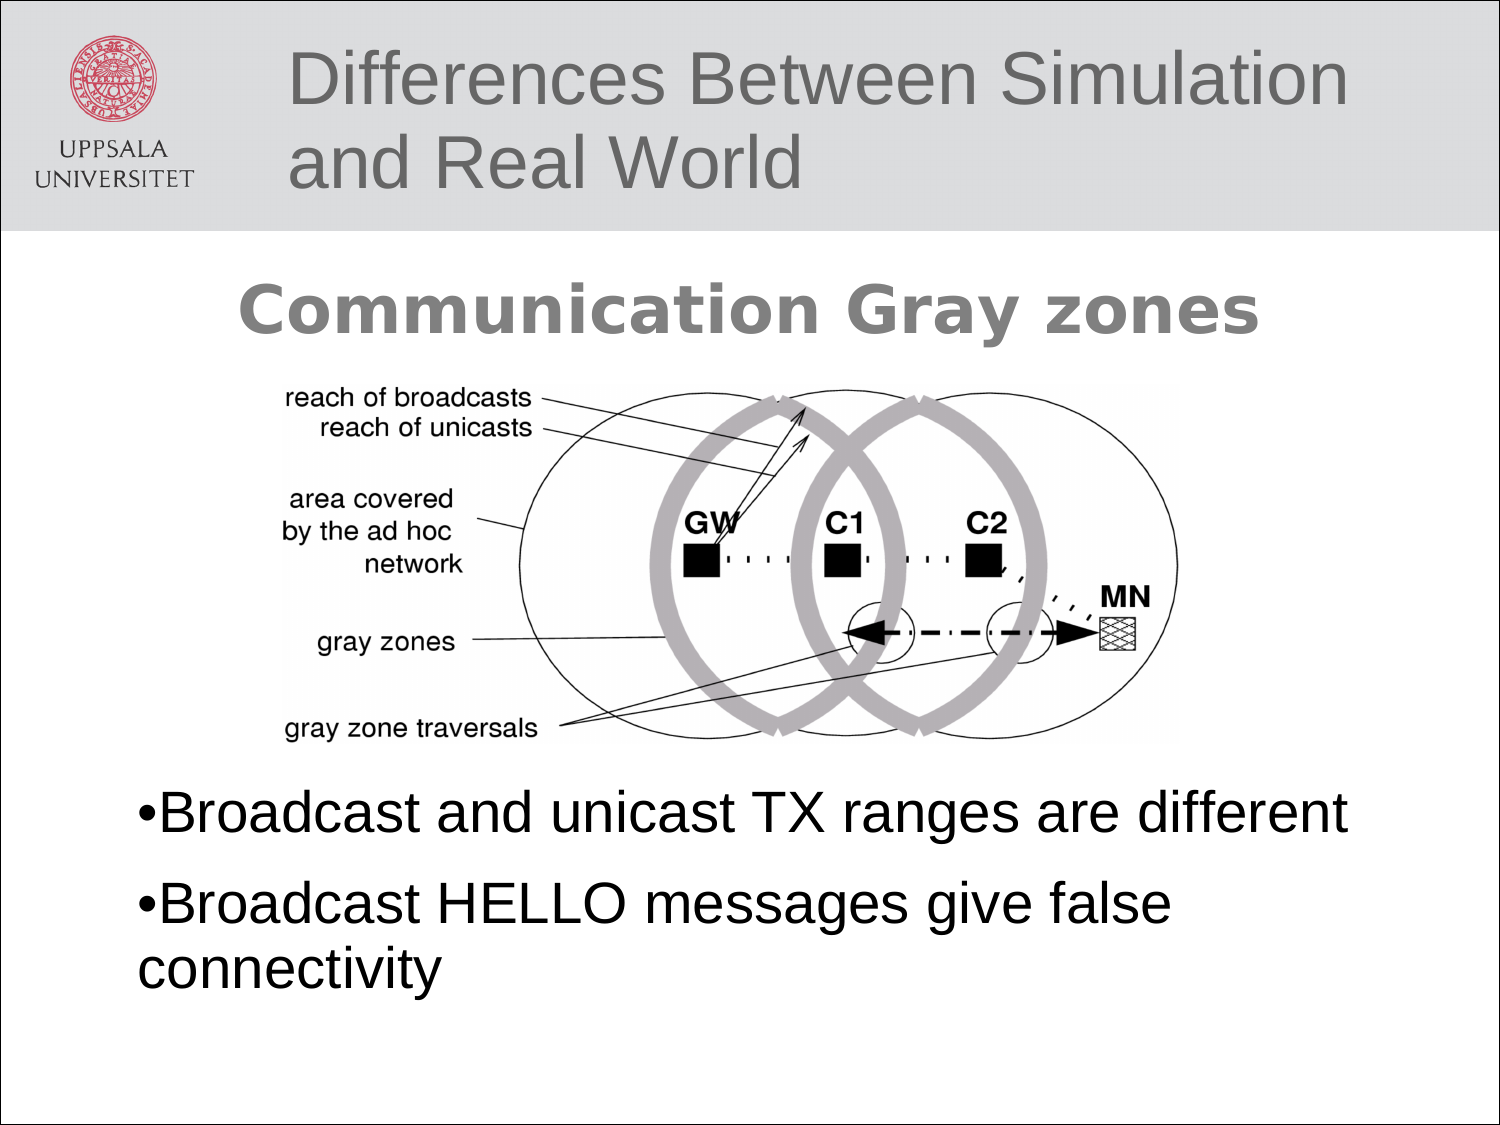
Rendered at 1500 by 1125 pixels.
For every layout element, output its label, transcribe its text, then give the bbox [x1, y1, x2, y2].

list Broadcast and unicast TX ranges are different Broadcast HELLO messages give false connectivity [137, 779, 1388, 1001]
picture [1, 1, 1499, 231]
text_box Communication Gray zones [223, 264, 1277, 358]
picture [282, 384, 1180, 744]
title Differences Between Simulation and Real World [287, 20, 1388, 222]
